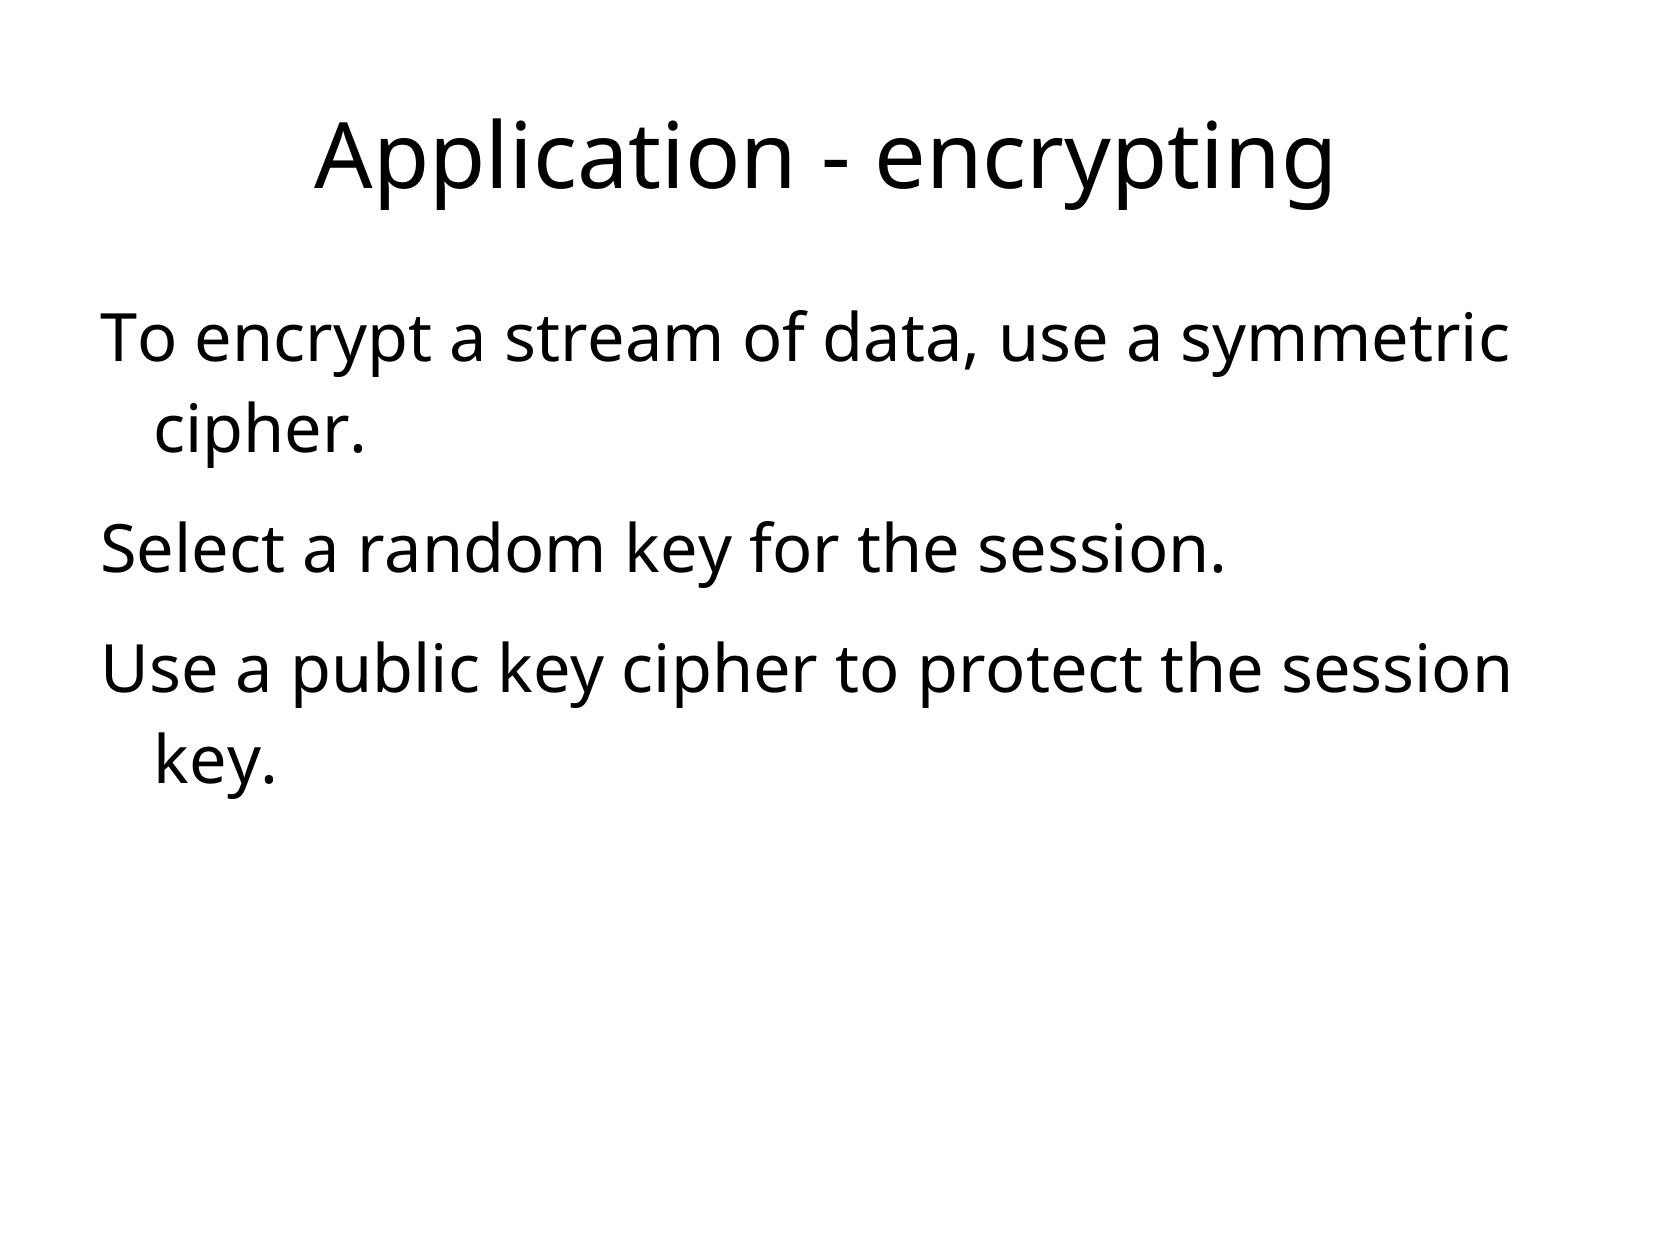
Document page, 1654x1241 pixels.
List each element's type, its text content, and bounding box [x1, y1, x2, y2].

title Application - encrypting [82, 49, 1571, 257]
list To encrypt a stream of data, use a symmetric cipher. Select a random key for the session. Use a public key cipher to protect the session key. [82, 290, 1571, 1109]
